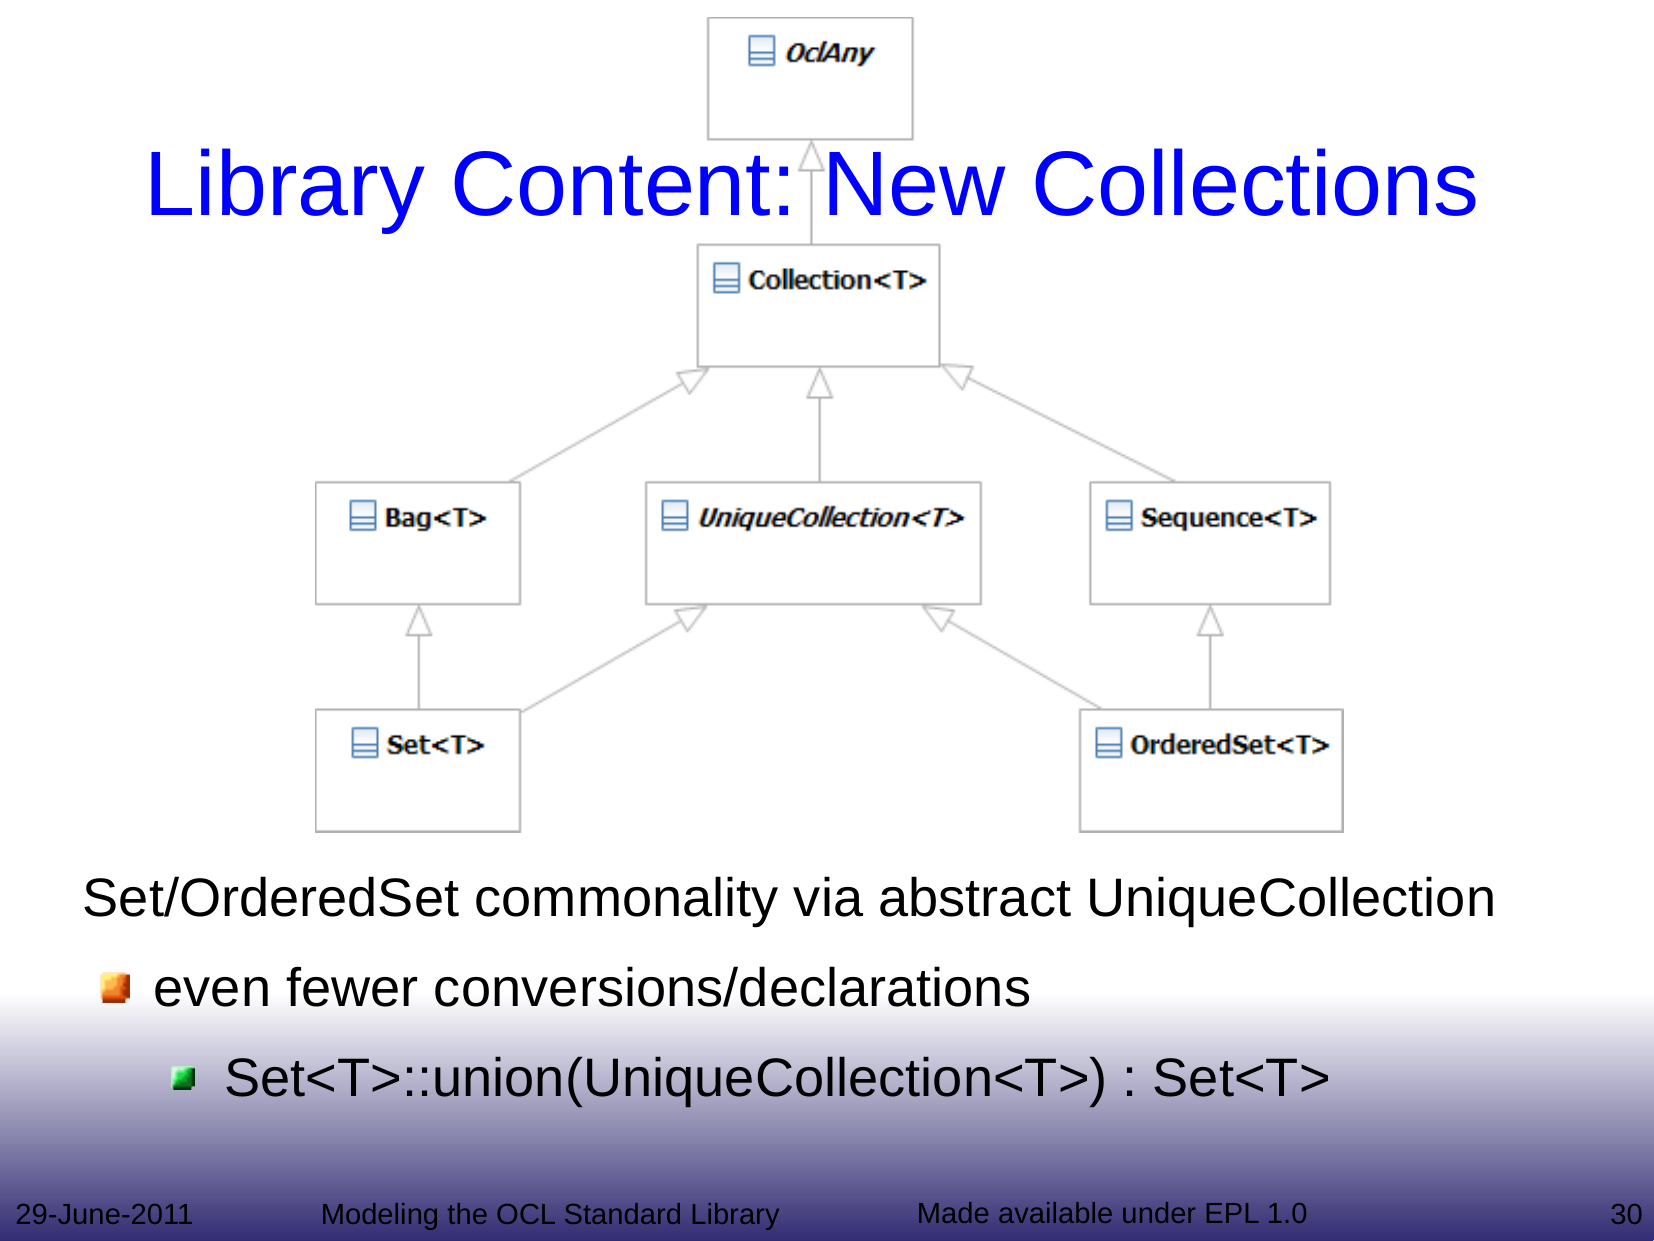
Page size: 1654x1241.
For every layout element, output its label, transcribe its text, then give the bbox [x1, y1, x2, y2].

picture [315, 288, 1344, 833]
list Set/OrderedSet commonality via abstract UniqueCollection even fewer conversions/declarations Set<T>::union(UniqueCollection<T>) : Set<T> [82, 867, 1571, 1109]
picture [315, 17, 1344, 80]
title Library Content: New Collections [81, 80, 1570, 288]
